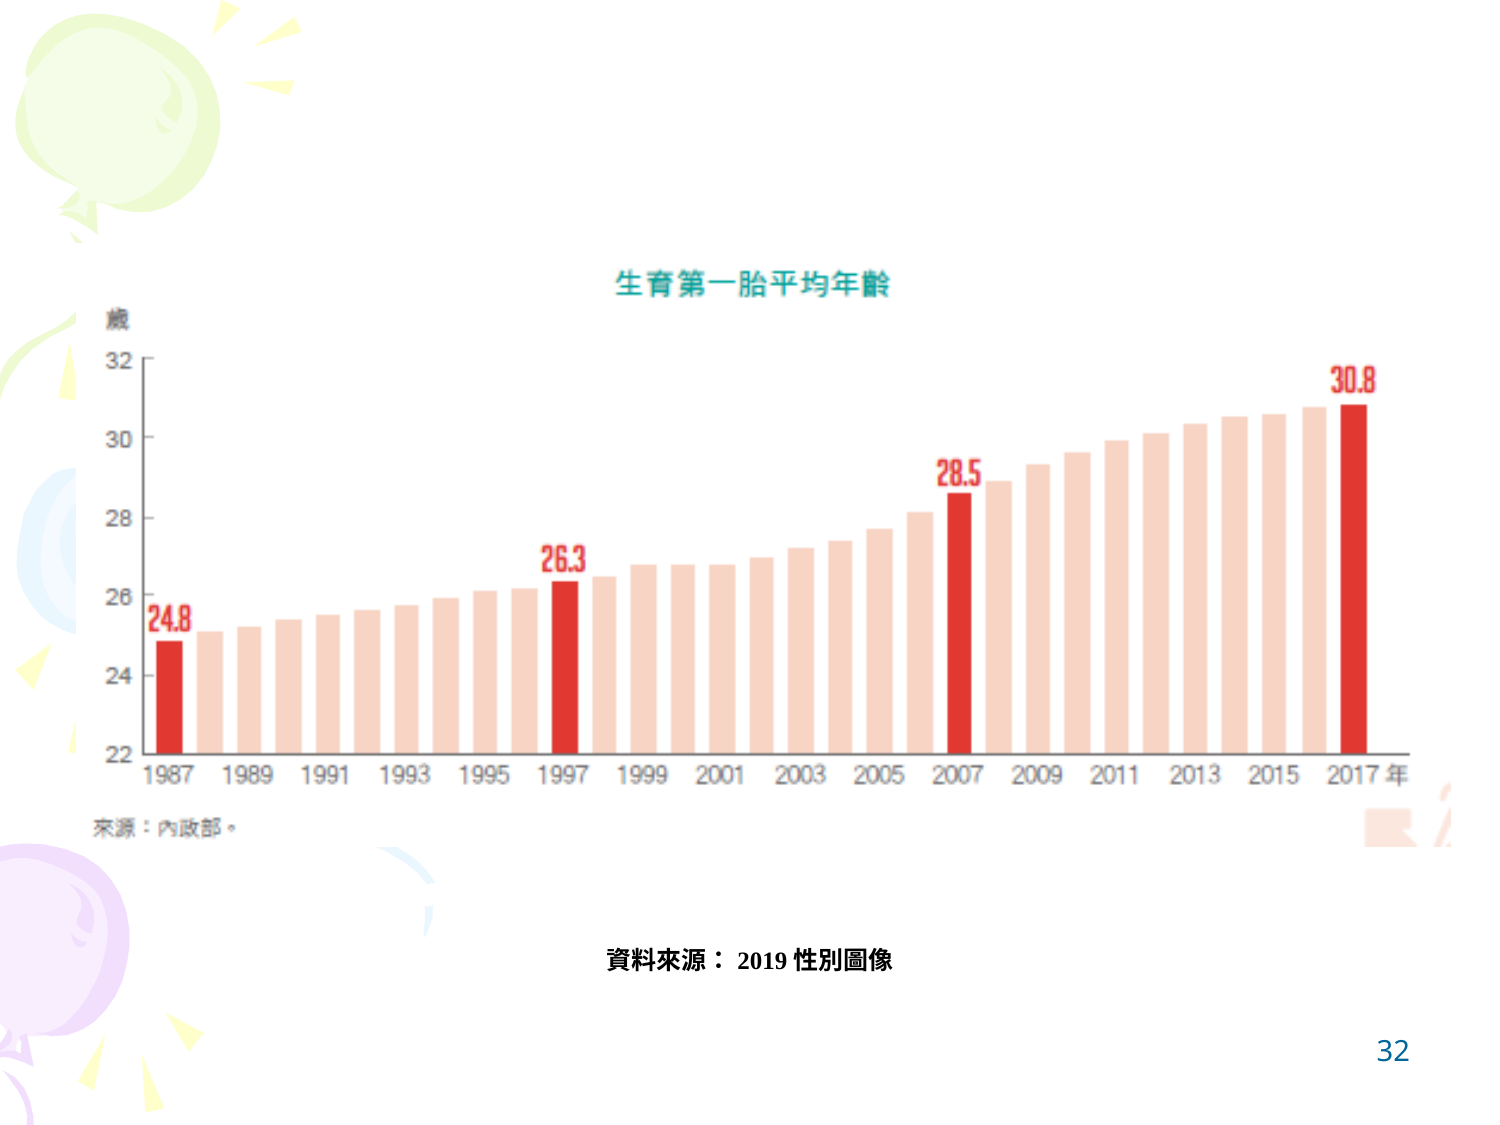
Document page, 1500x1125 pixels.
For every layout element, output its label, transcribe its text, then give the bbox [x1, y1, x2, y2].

text_box 資料來源：2019性別圖像 [395, 936, 1105, 983]
picture [76, 243, 1451, 847]
text_box <編號> [1074, 1024, 1426, 1100]
